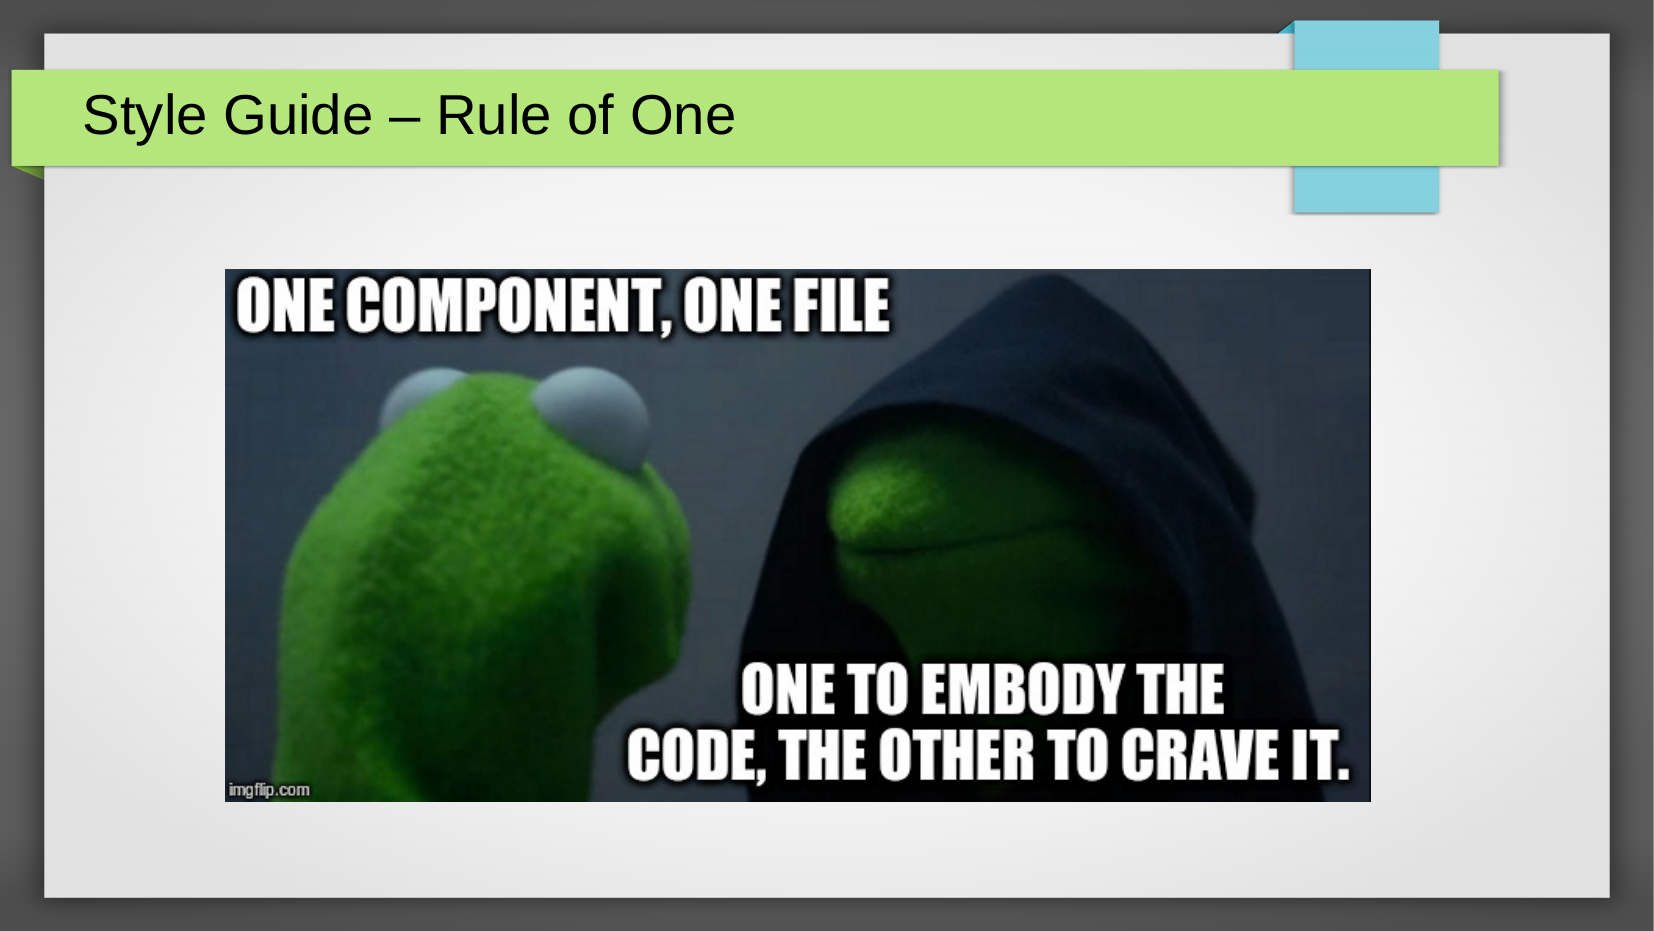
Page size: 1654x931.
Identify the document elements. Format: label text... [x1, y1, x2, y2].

picture [0, 0, 1654, 931]
title Style Guide – Rule of One [82, 70, 1264, 160]
